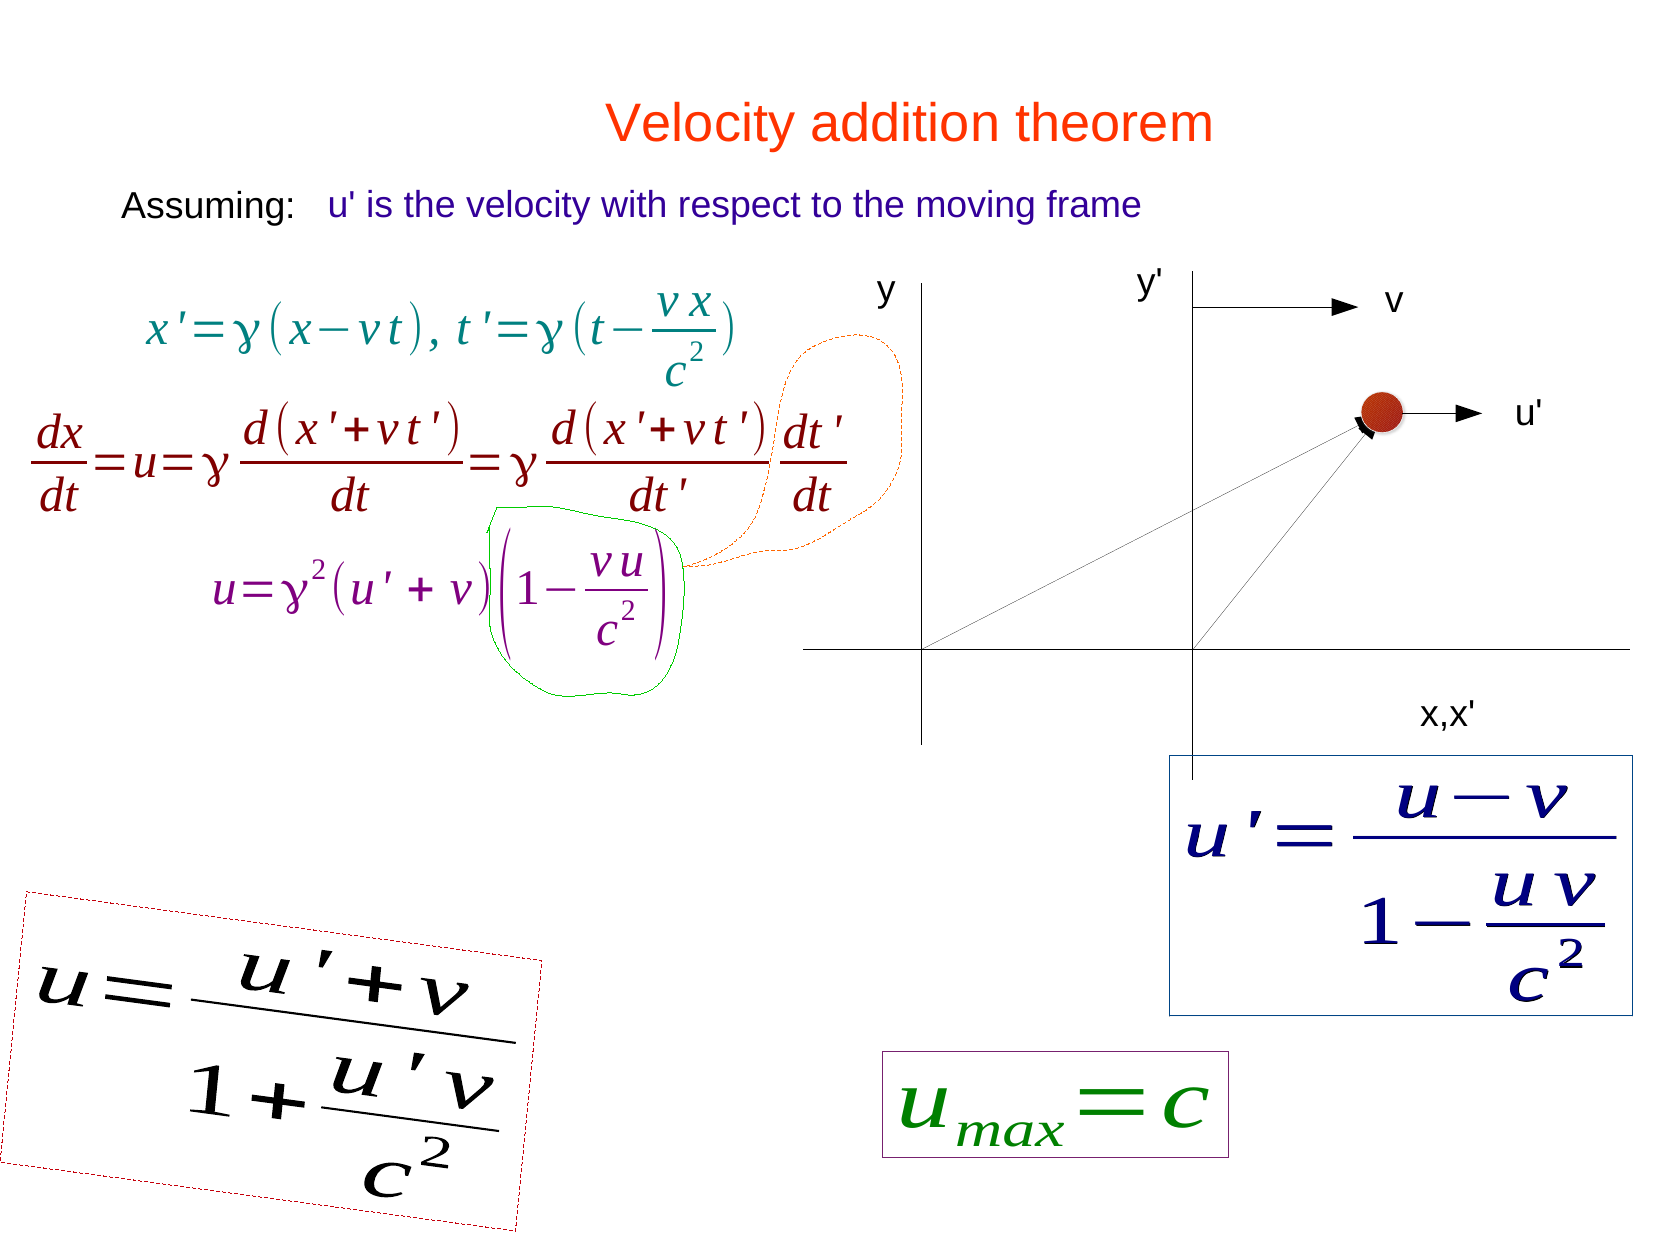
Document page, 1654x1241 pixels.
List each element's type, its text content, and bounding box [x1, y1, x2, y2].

picture [1358, 389, 1409, 438]
text_box u' is the velocity with respect to the moving frame [312, 176, 1158, 237]
chart [1169, 755, 1633, 1016]
text_box u' [1500, 383, 1558, 444]
text_box y [862, 259, 911, 320]
text_box y' [1122, 253, 1178, 314]
chart [23, 271, 856, 664]
text_box Velocity addition theorem [590, 85, 1242, 166]
text_box x,x' [1405, 685, 1501, 745]
text_box v [1370, 271, 1419, 332]
chart [882, 1051, 1229, 1158]
chart [0, 891, 542, 1232]
text_box Assuming: [106, 177, 311, 237]
